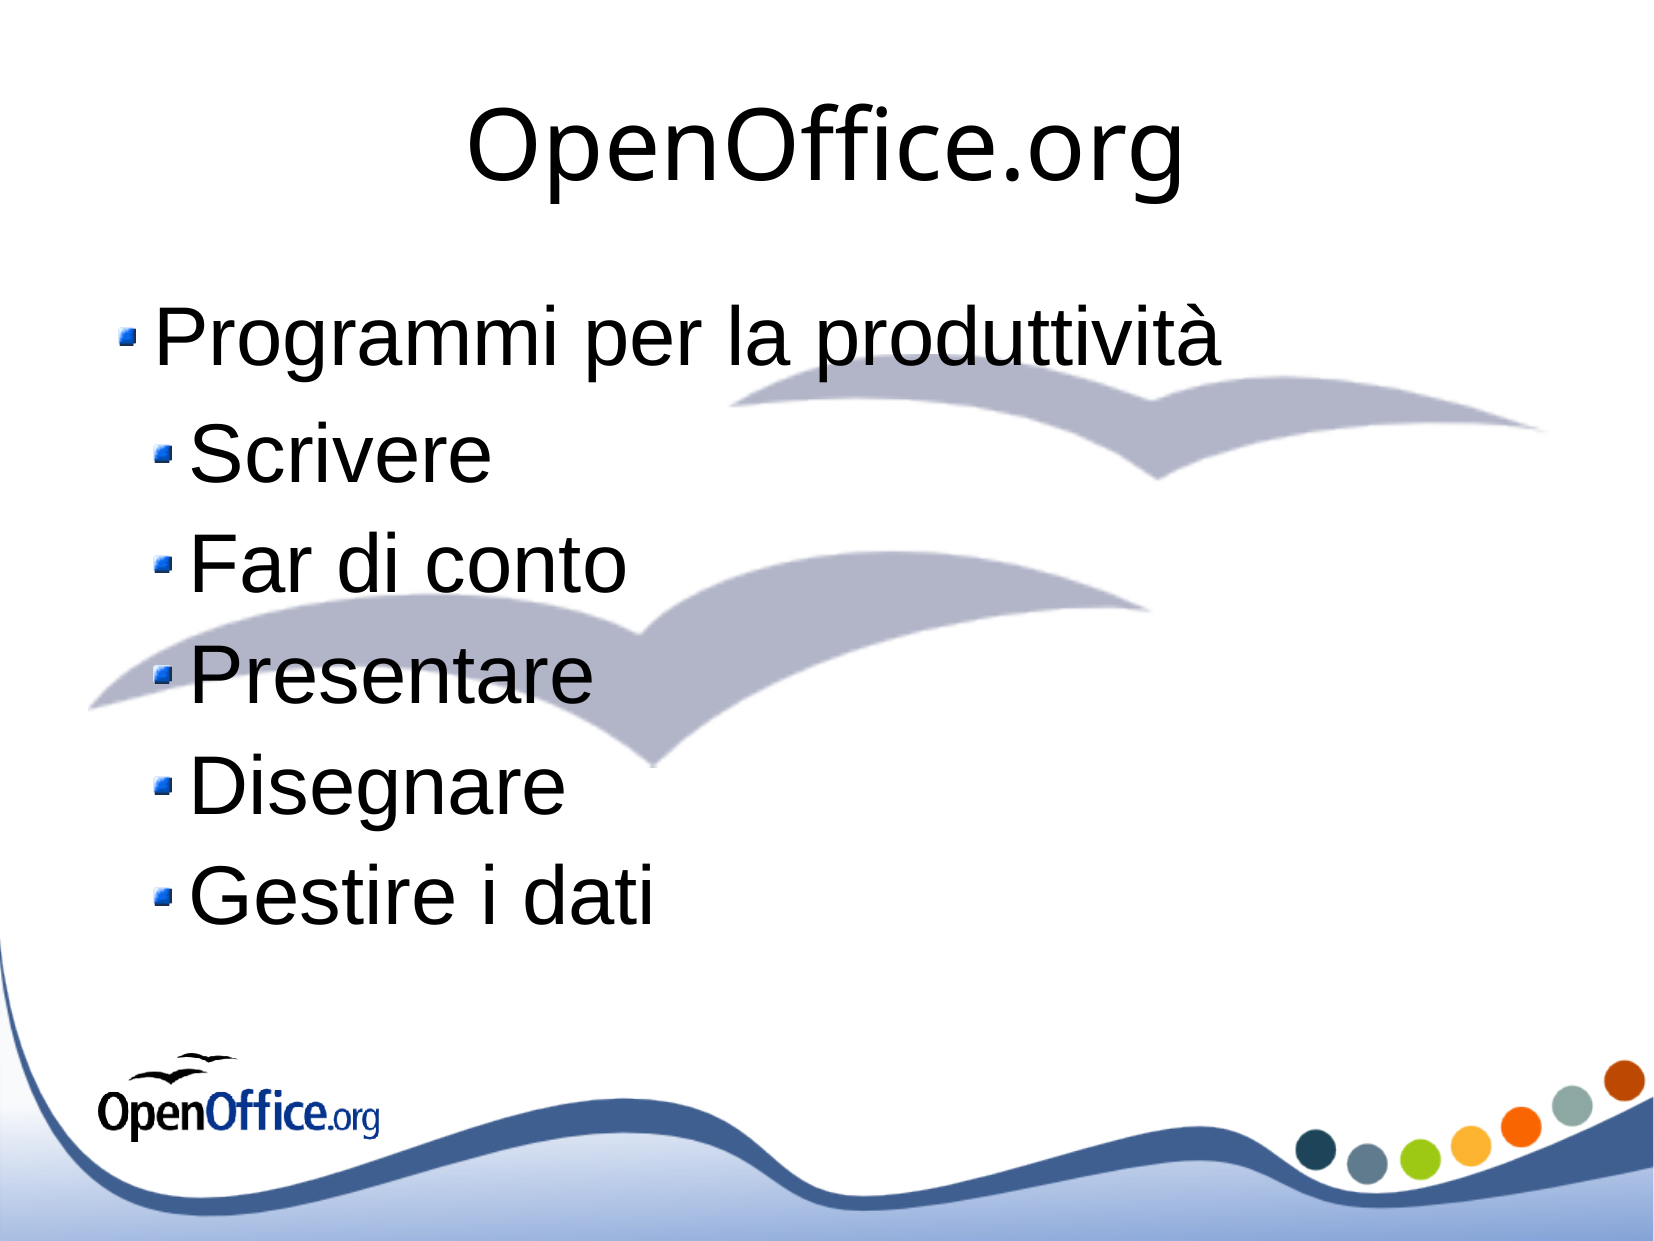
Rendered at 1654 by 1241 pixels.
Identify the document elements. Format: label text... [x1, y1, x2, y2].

list Programmi per la produttività Scrivere Far di conto Presentare Disegnare Gestire i dati [82, 290, 1571, 1109]
title OpenOffice.org [82, 37, 1571, 245]
picture [0, 938, 1654, 1241]
